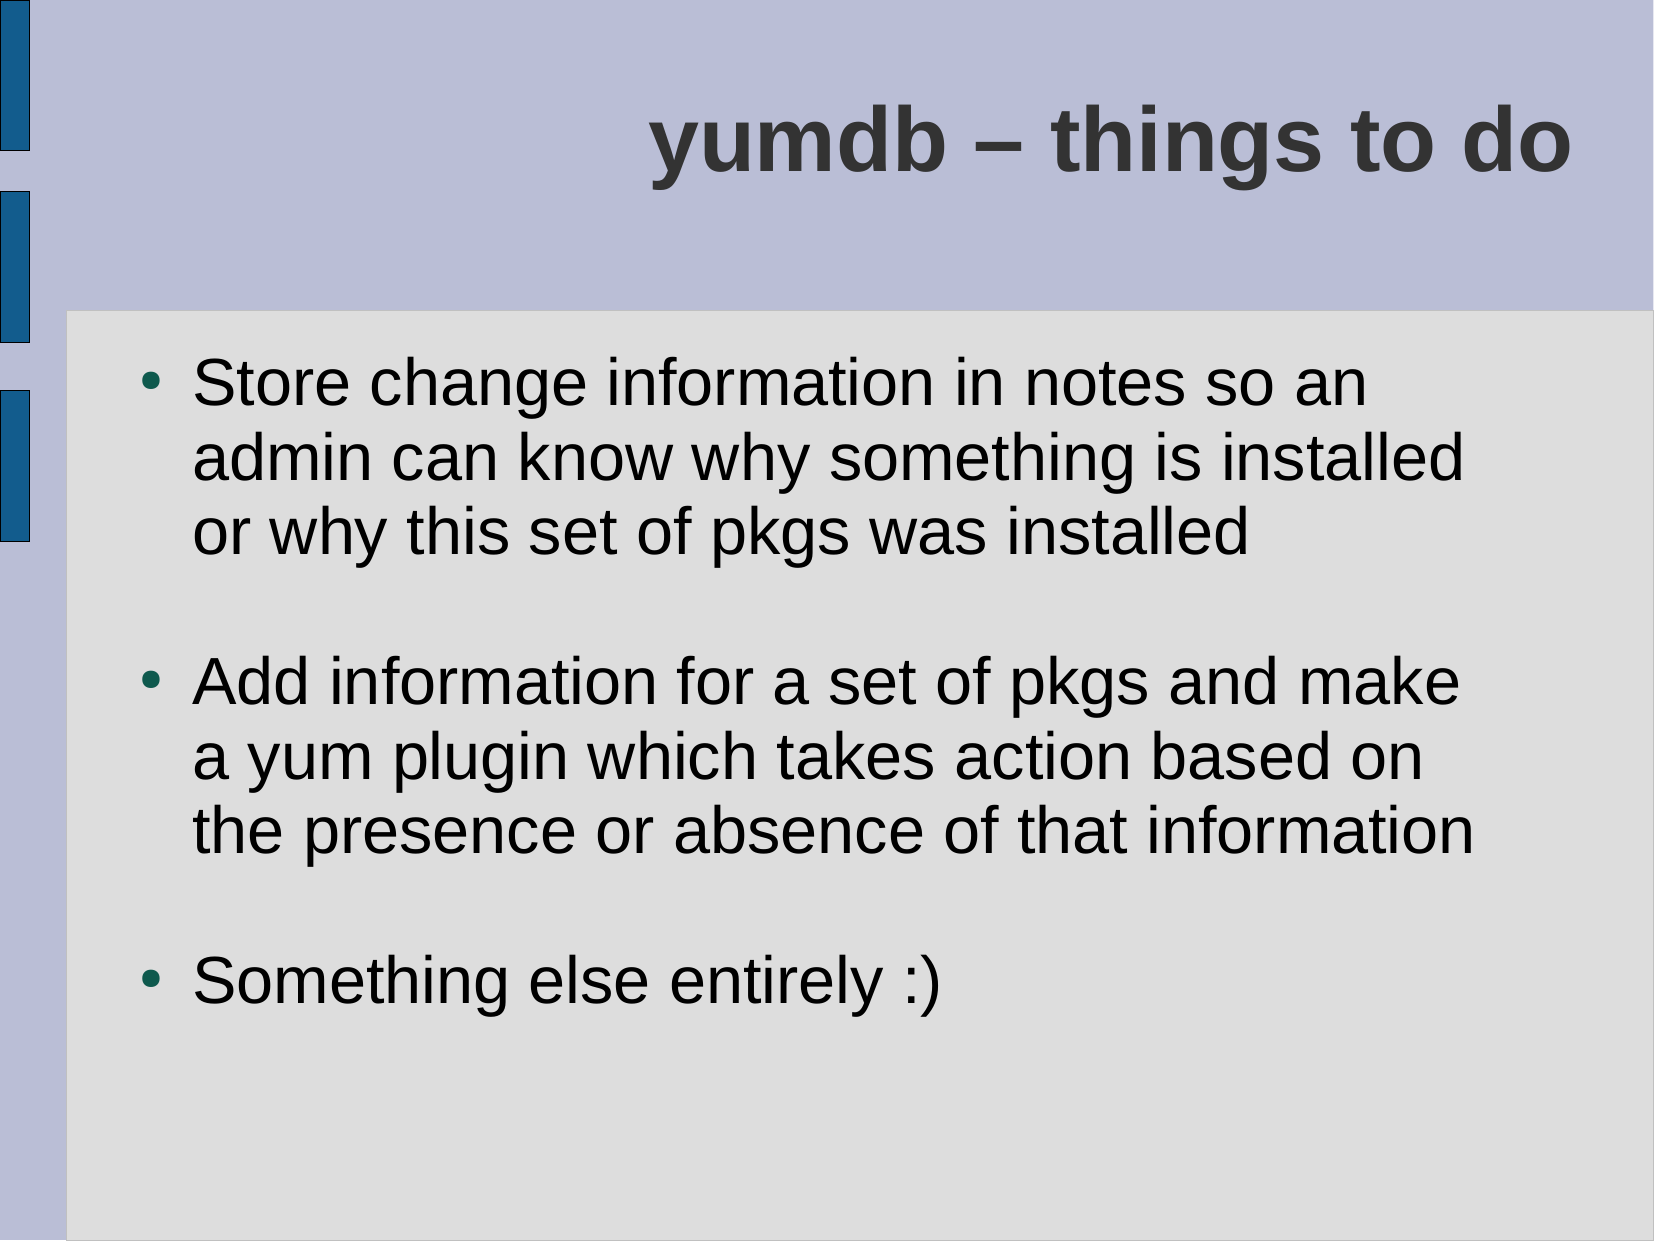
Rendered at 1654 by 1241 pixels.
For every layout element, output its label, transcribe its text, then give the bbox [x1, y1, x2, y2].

list Store change information in notes so an admin can know why something is installed or why this set of pkgs was installed Add information for a set of pkgs and make a yum plugin which takes action based on the presence or absence of that information Something else entirely :) [121, 344, 1501, 1127]
title yumdb – things to do [121, 88, 1576, 191]
